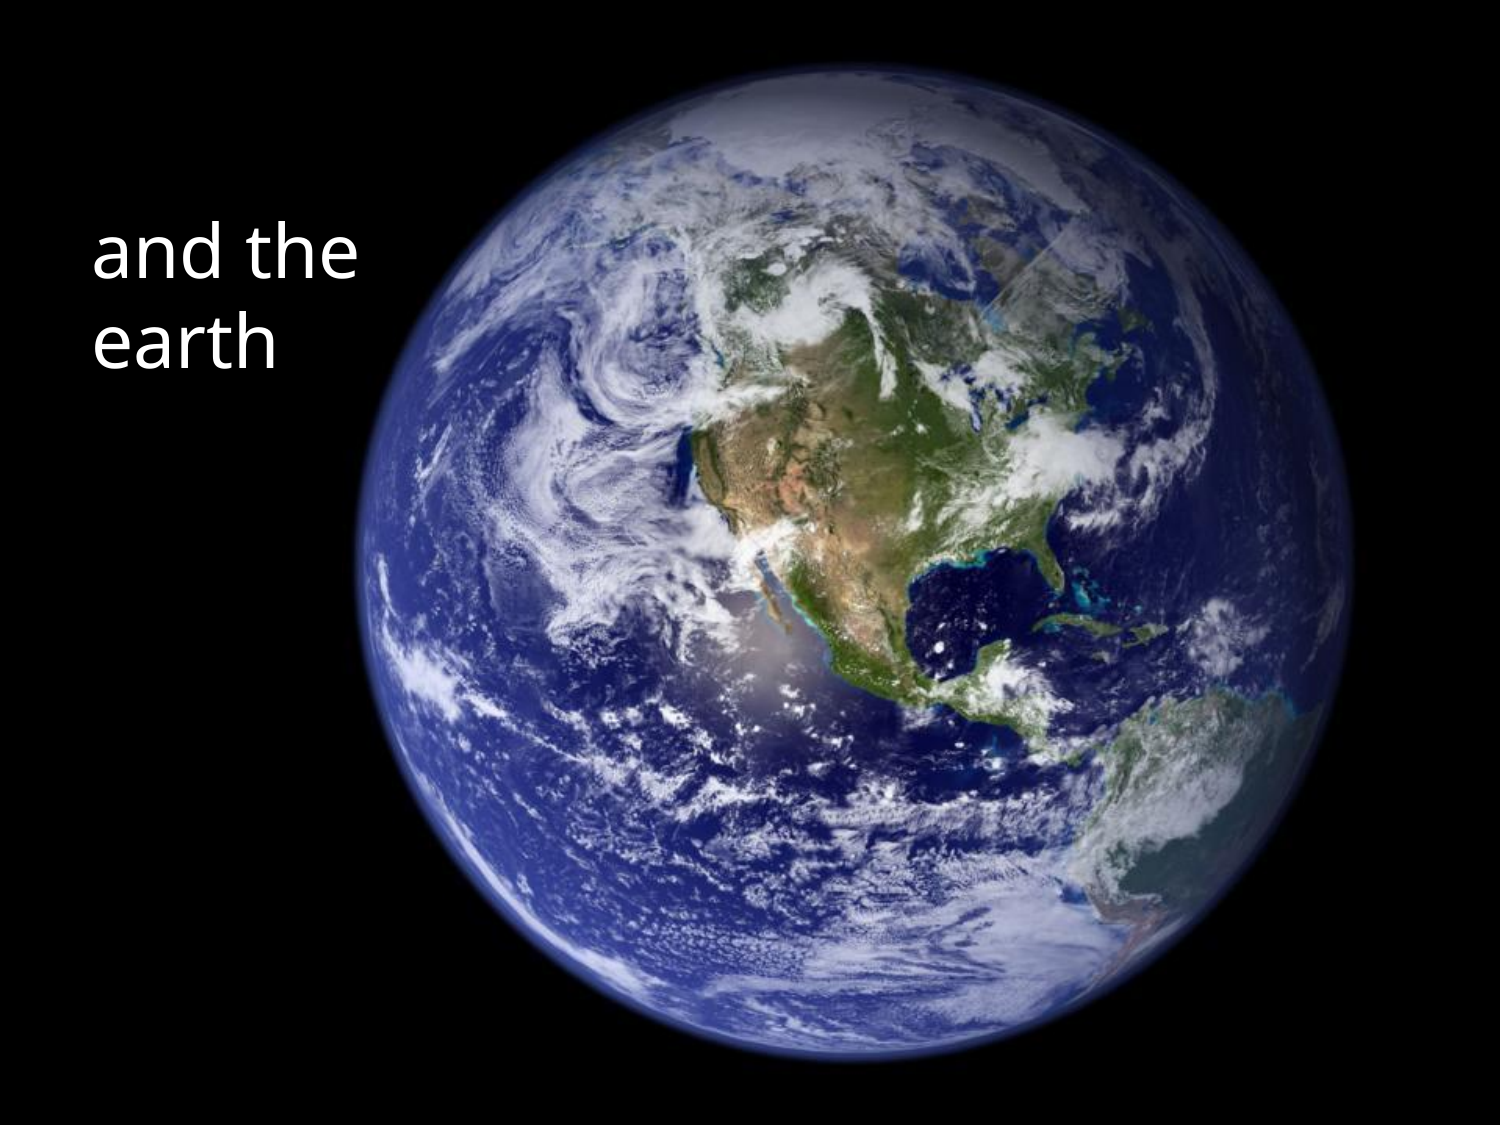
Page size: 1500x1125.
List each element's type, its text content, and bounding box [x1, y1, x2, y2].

picture [292, 0, 1418, 1125]
text_box and the earth [76, 196, 591, 392]
